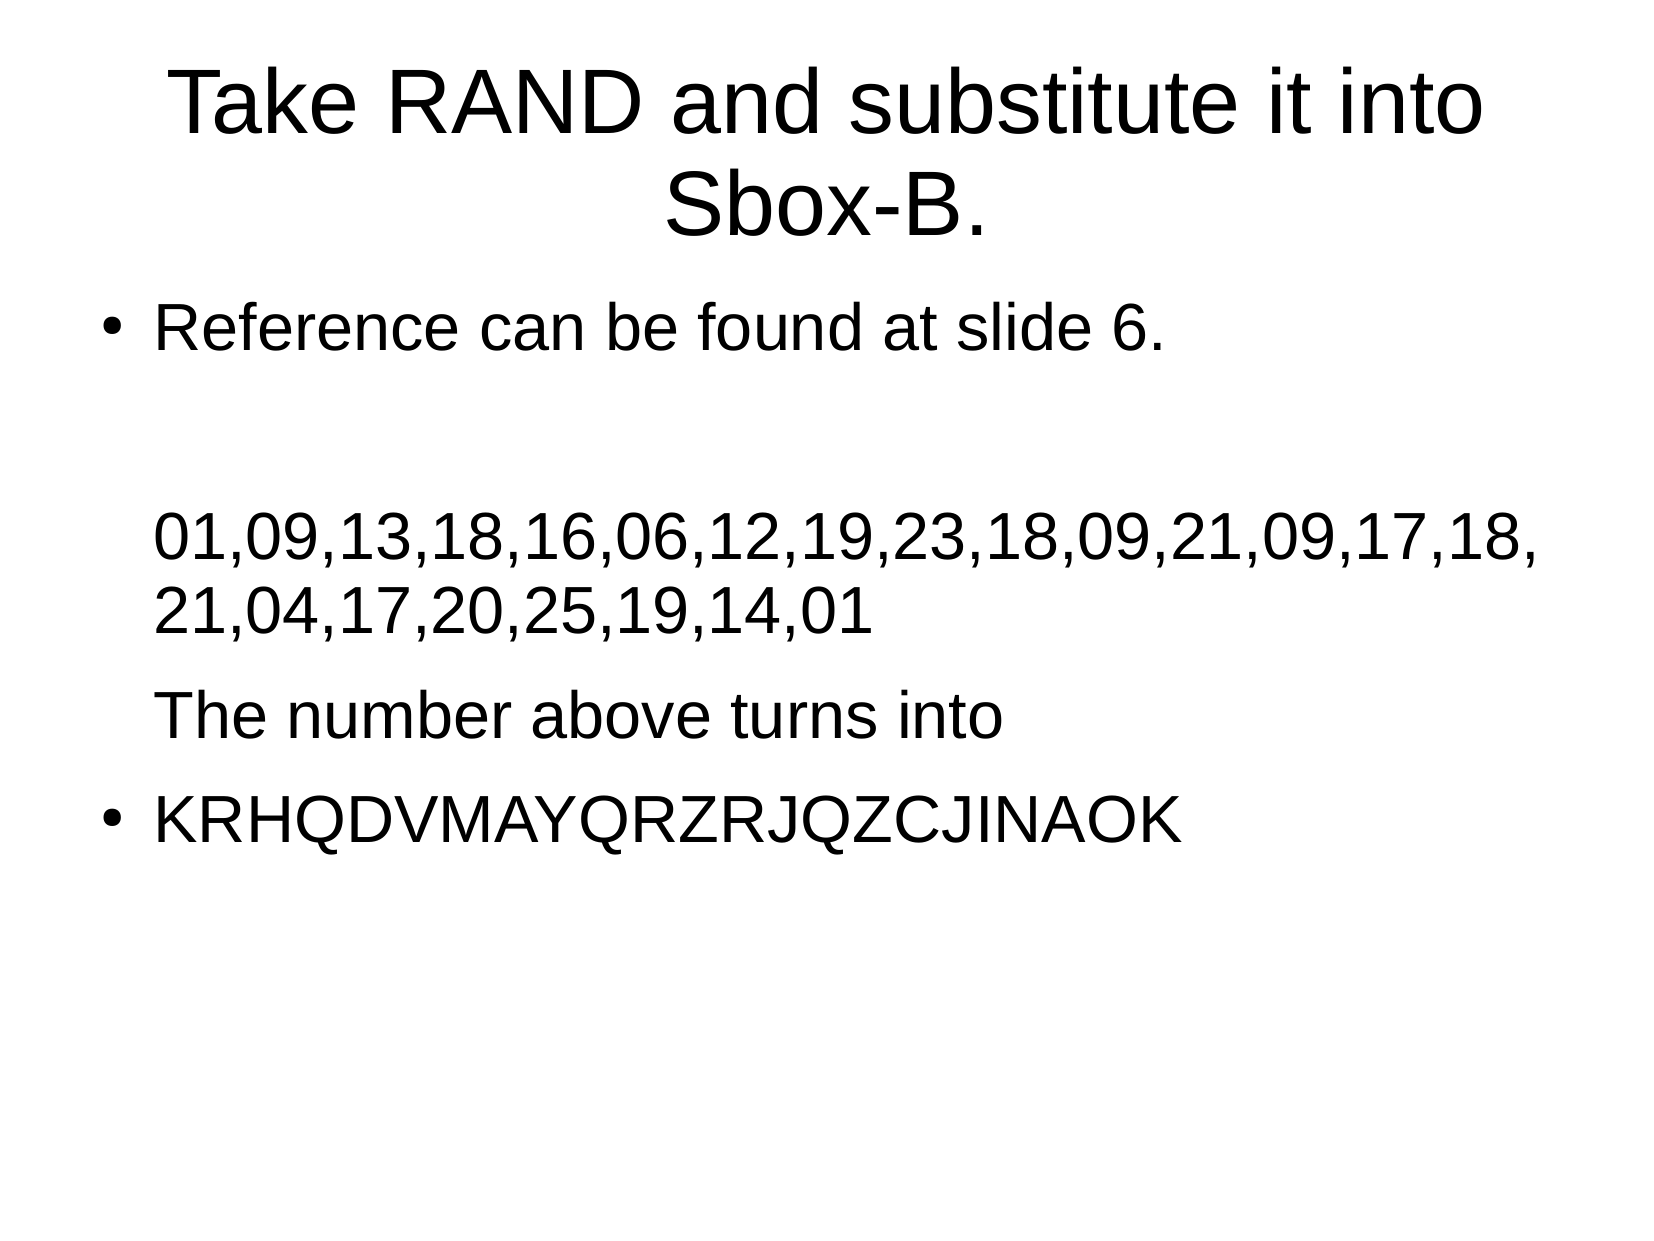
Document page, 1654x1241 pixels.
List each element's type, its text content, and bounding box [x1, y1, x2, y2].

list Reference can be found at slide 6. 01,09,13,18,16,06,12,19,23,18,09,21,09,17,18,21,04,17,20,25,19,14,01 The number above turns into KRHQDVMAYQRZRJQZCJINAOK [82, 290, 1571, 1010]
title Take RAND and substitute it into Sbox-B. [82, 49, 1571, 257]
